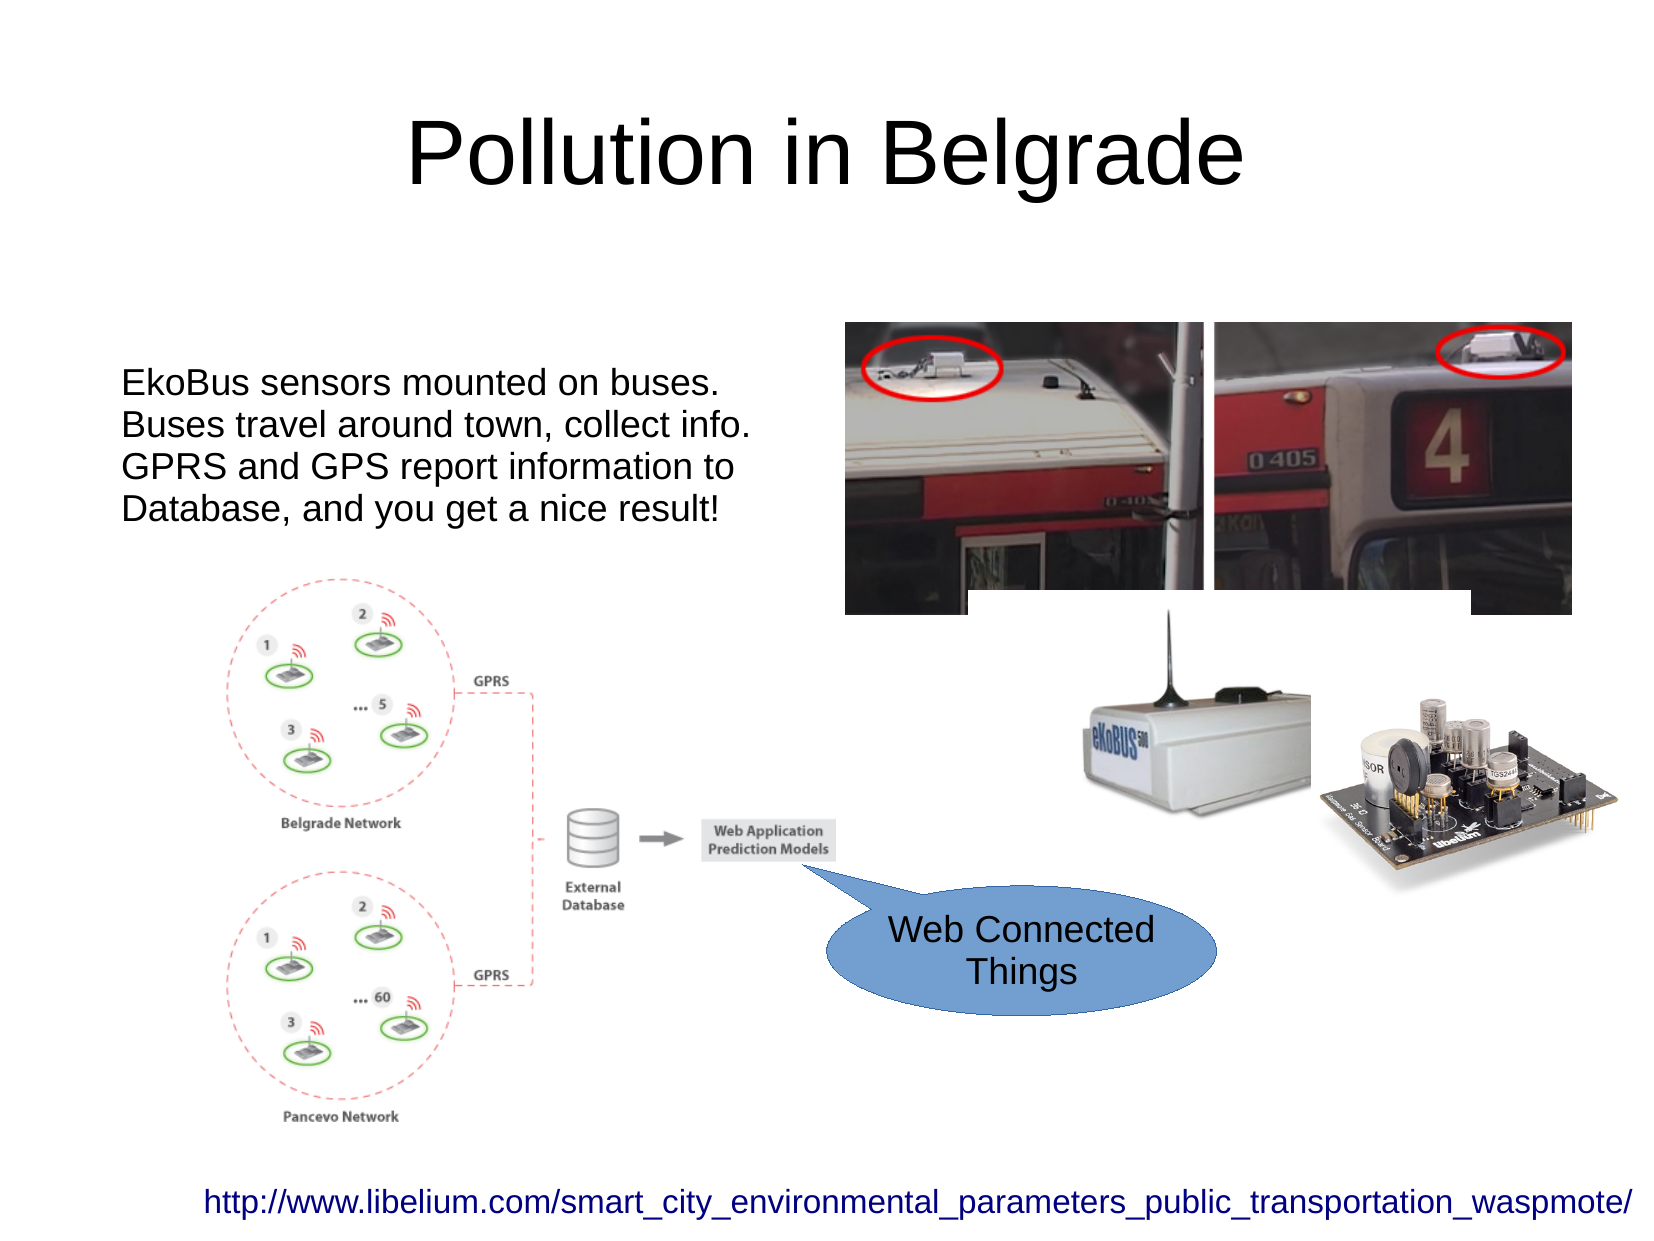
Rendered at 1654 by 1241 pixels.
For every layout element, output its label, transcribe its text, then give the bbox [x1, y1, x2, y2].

title Pollution in Belgrade [82, 49, 1571, 257]
text_box EkoBus sensors mounted on buses. Buses travel around town, collect info. GPRS and GPS report information to Database, and you get a nice result! [106, 354, 766, 538]
picture [845, 322, 1624, 898]
text_box Web Connected Things [802, 864, 1217, 1016]
text_box http://www.libelium.com/smart_city_environmental_parameters_public_transportation_waspmote/ [188, 1176, 1650, 1229]
picture [226, 578, 836, 1123]
